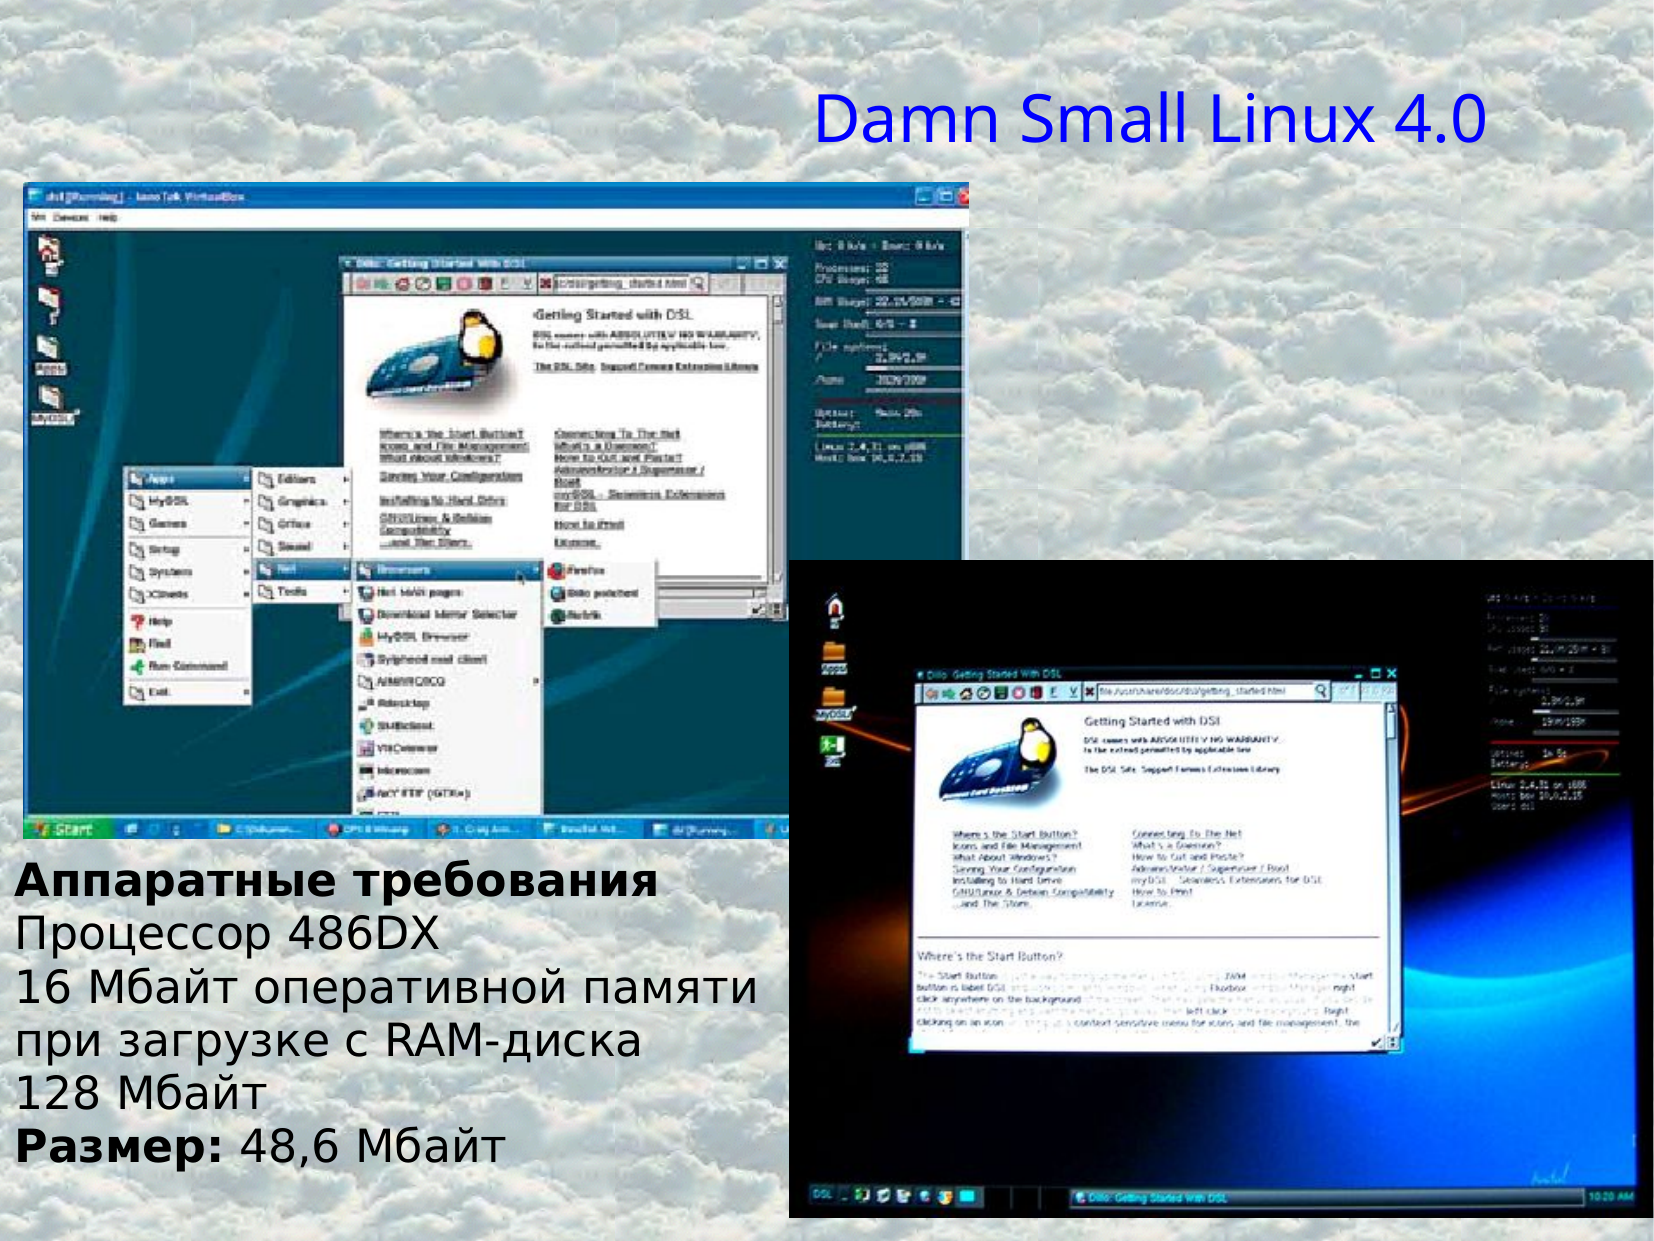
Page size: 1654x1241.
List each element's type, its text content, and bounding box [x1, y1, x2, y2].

picture [0, 0, 1654, 1241]
text_box Аппаратные требования Процессор 486DX 16 Мбайт оперативной памяти при загрузке с RAM-диска 128 Мбайт Размер: 48,6 Мбайт [0, 846, 798, 1182]
text_box Damn Small Linux 4.0 [797, 64, 1595, 178]
